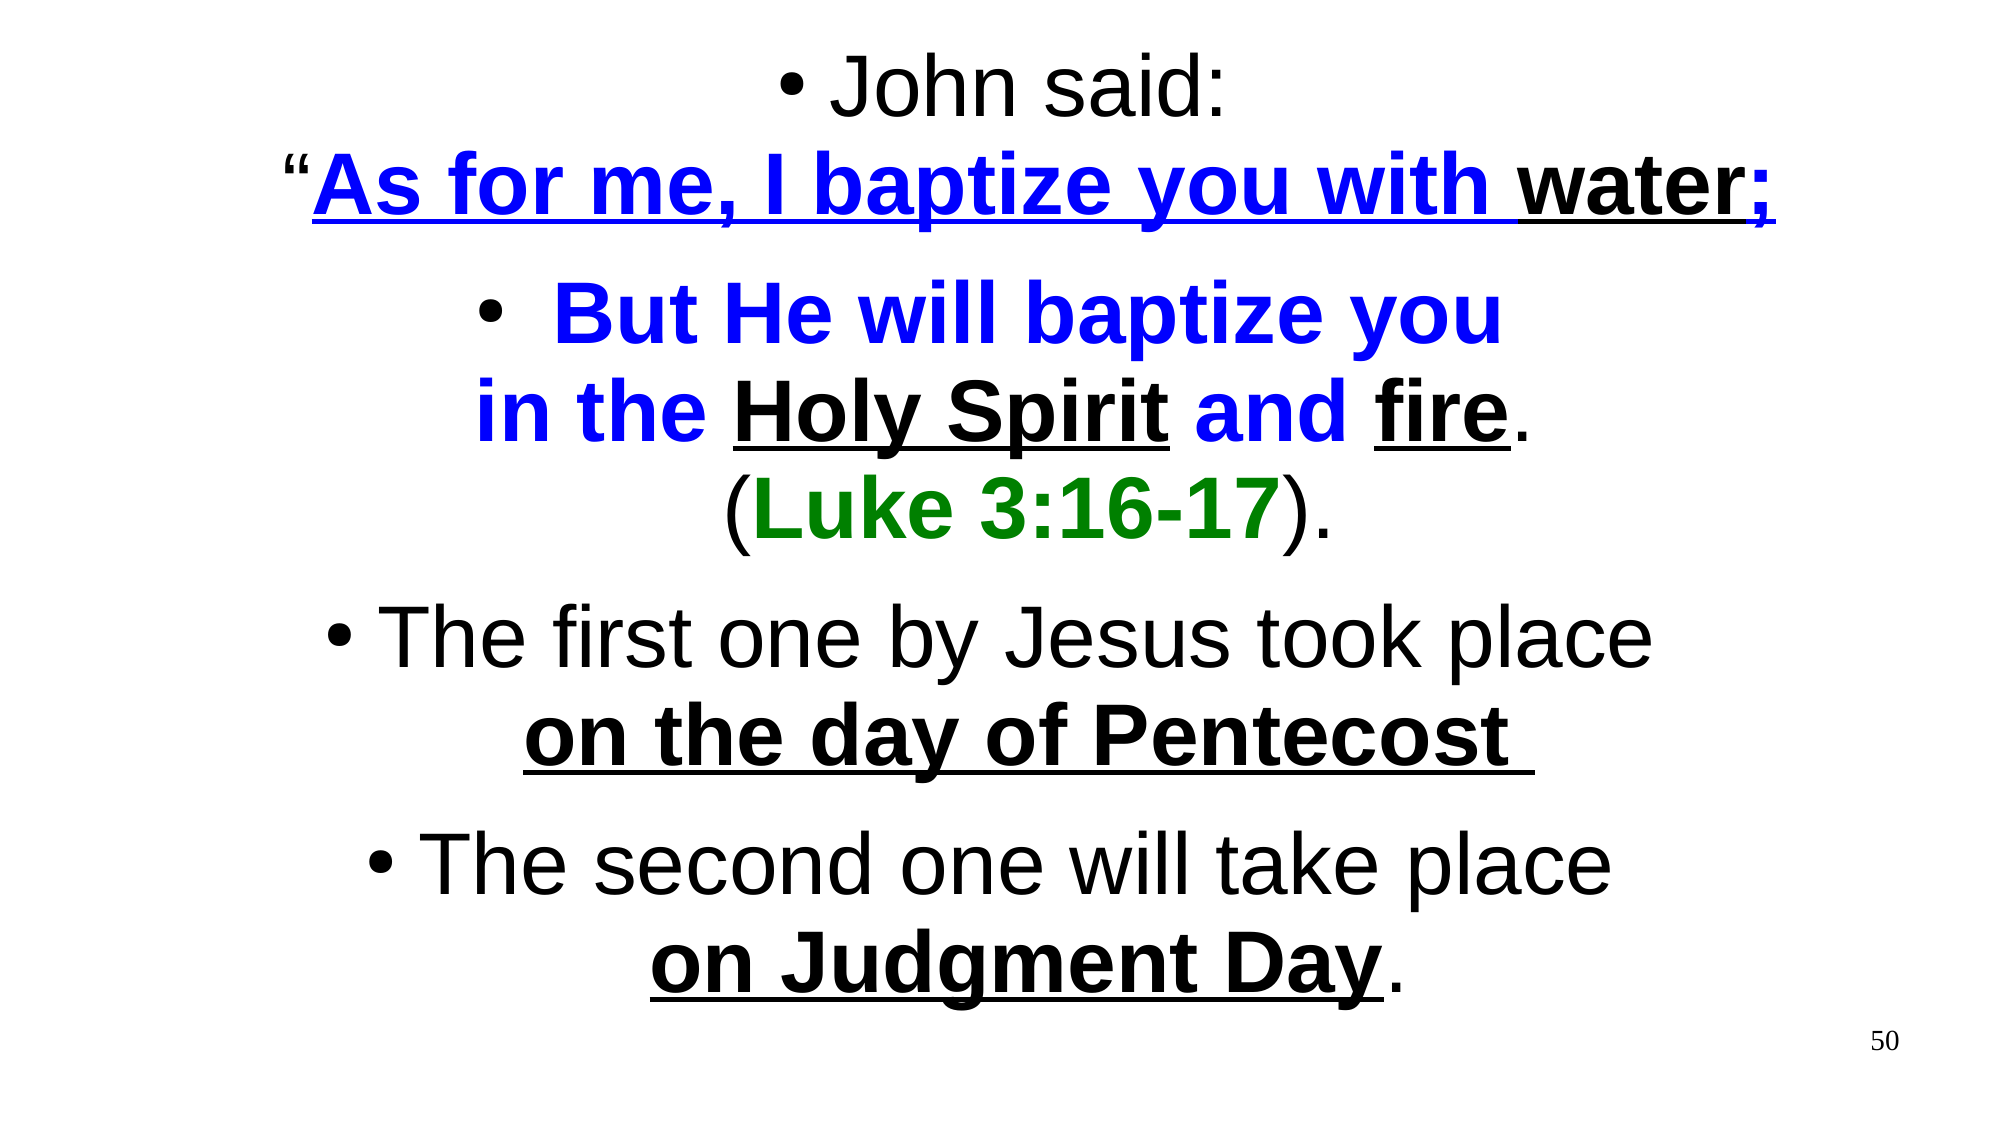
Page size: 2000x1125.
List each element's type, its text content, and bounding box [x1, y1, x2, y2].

list John said: “As for me, I baptize you with water; But He will baptize you in the Holy Spirit and fire. (Luke 3:16-17). The first one by Jesus took place on the day of Pentecost The second one will take place on Judgment Day. [37, 37, 1951, 1088]
